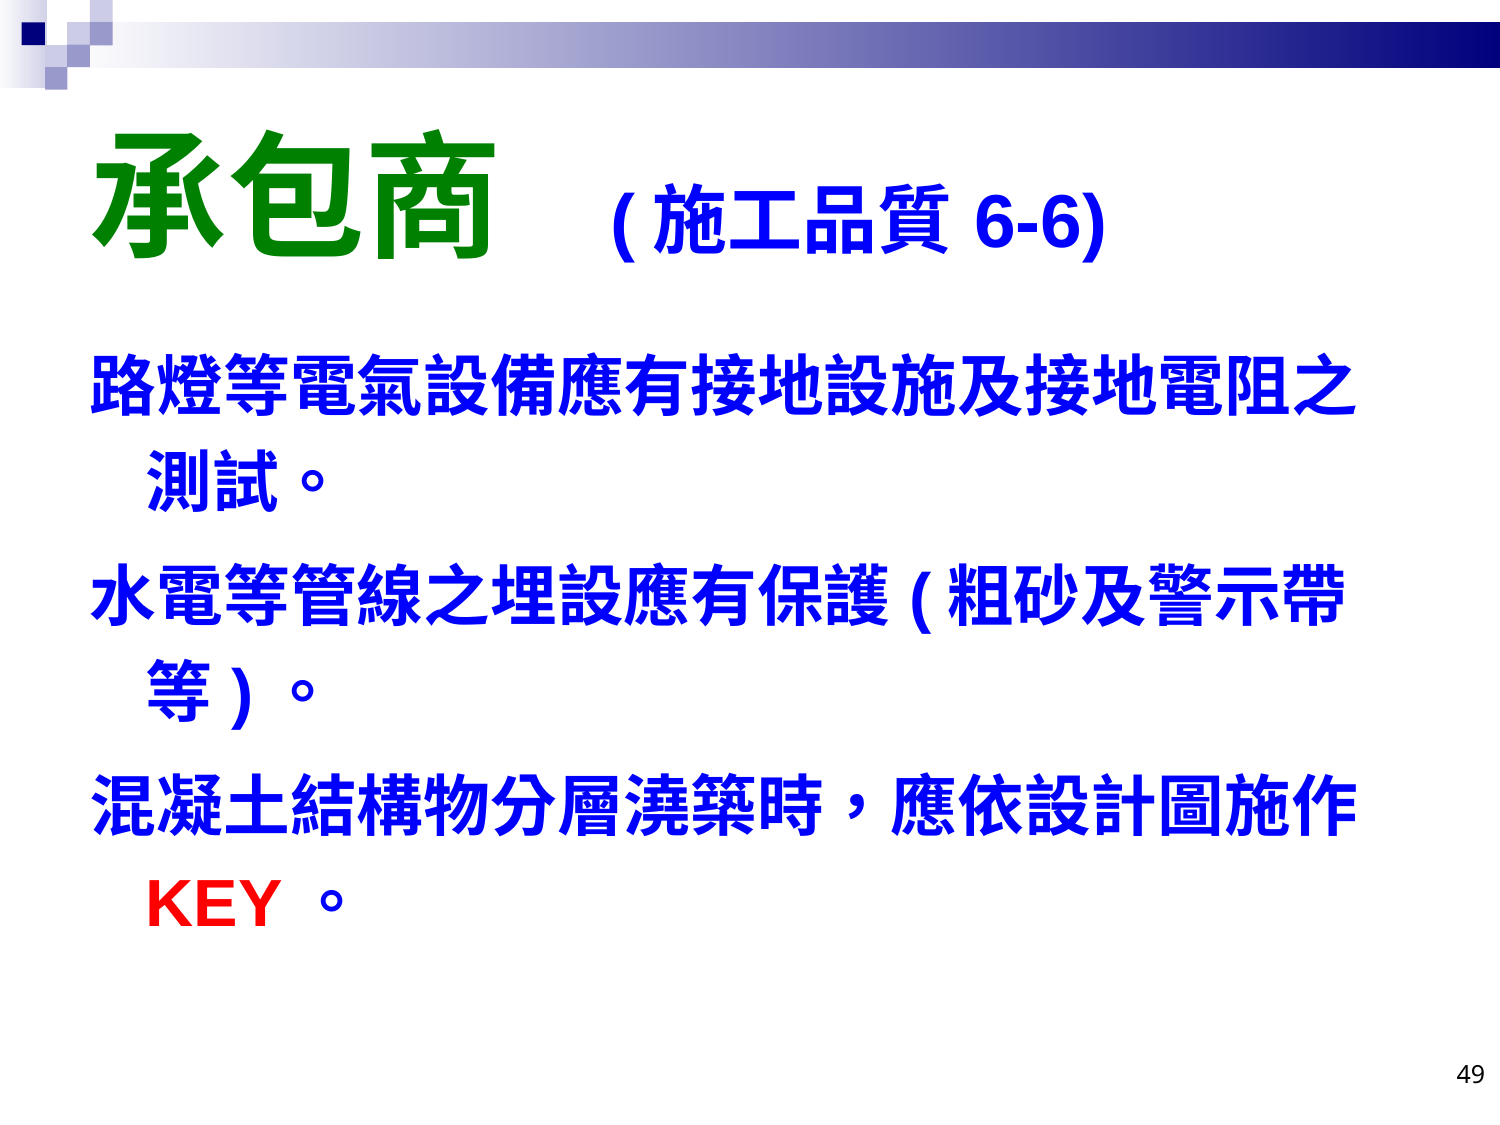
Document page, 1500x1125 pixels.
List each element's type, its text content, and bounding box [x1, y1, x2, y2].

text_box <number> [1149, 1025, 1500, 1101]
list 路燈等電氣設備應有接地設施及接地電阻之測試。 水電等管線之埋設應有保護(粗砂及警示帶等)。 混凝土結構物分層澆築時，應依設計圖施作KEY。 [74, 324, 1426, 964]
title 承包商 (施工品質6-6) [74, 75, 1426, 300]
